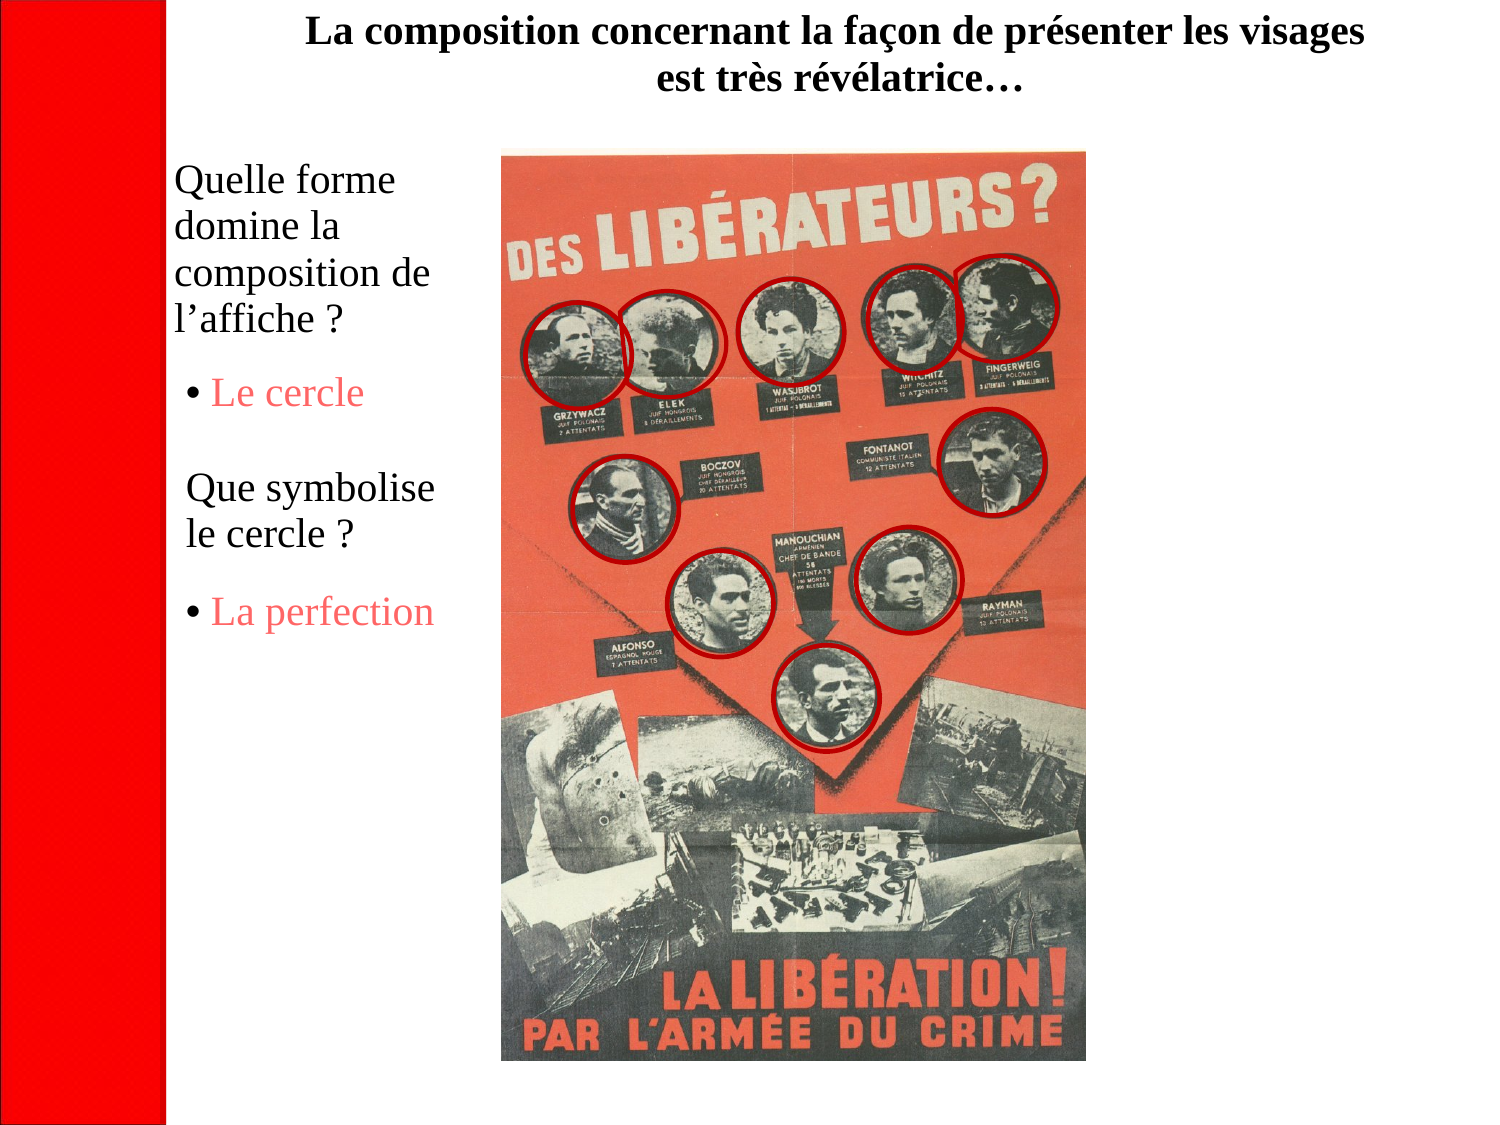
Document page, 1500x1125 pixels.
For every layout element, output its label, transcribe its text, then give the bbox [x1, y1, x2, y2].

text_box La composition concernant la façon de présenter les visages est très révélatrice… [171, 0, 1500, 108]
text_box Le cercle [171, 361, 491, 424]
picture [501, 148, 1086, 1061]
text_box La perfection [171, 580, 479, 643]
text_box Que symbolise le cercle ? [171, 456, 491, 565]
text_box Quelle forme domine la composition de l’affiche ? [159, 148, 502, 350]
